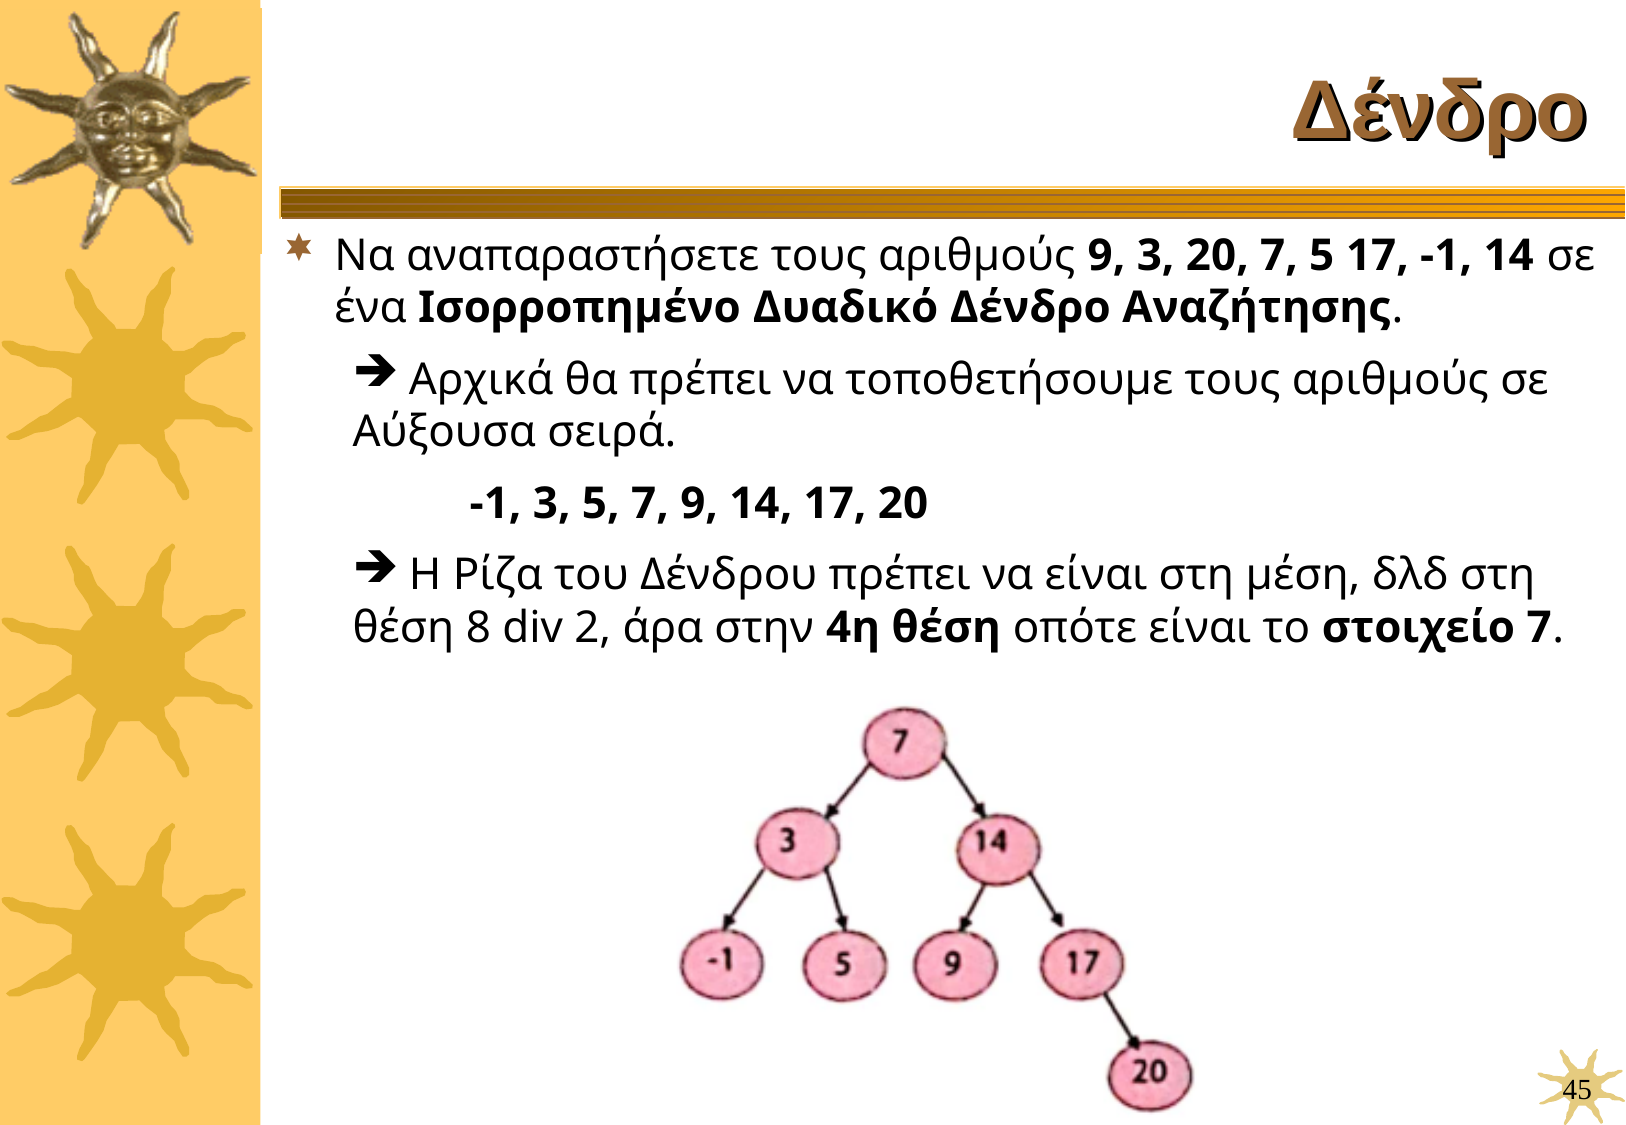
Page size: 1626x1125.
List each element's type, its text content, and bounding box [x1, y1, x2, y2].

text_box Δένδρο [0, 0, 1625, 163]
picture [667, 696, 1199, 1125]
picture [1, 163, 262, 254]
text_box Να αναπαραστήσετε τους αριθμούς 9, 3, 20, 7, 5 17, -1, 14 σε ένα Ισορροπημένο Δυαδικό Δένδρο Αναζήτησης. Αρχικά θα πρέπει να τοποθετήσουμε τους αριθμούς σε Αύξουσα σειρά. -1, 3, 5, 7, 9, 14, 17, 20 Η Ρίζα του Δένδρου πρέπει να είναι στη μέση, δλδ στη θέση 8 div 2, άρα στην 4η θέση οπότε είναι το στοιχείο 7. [265, 218, 1625, 697]
